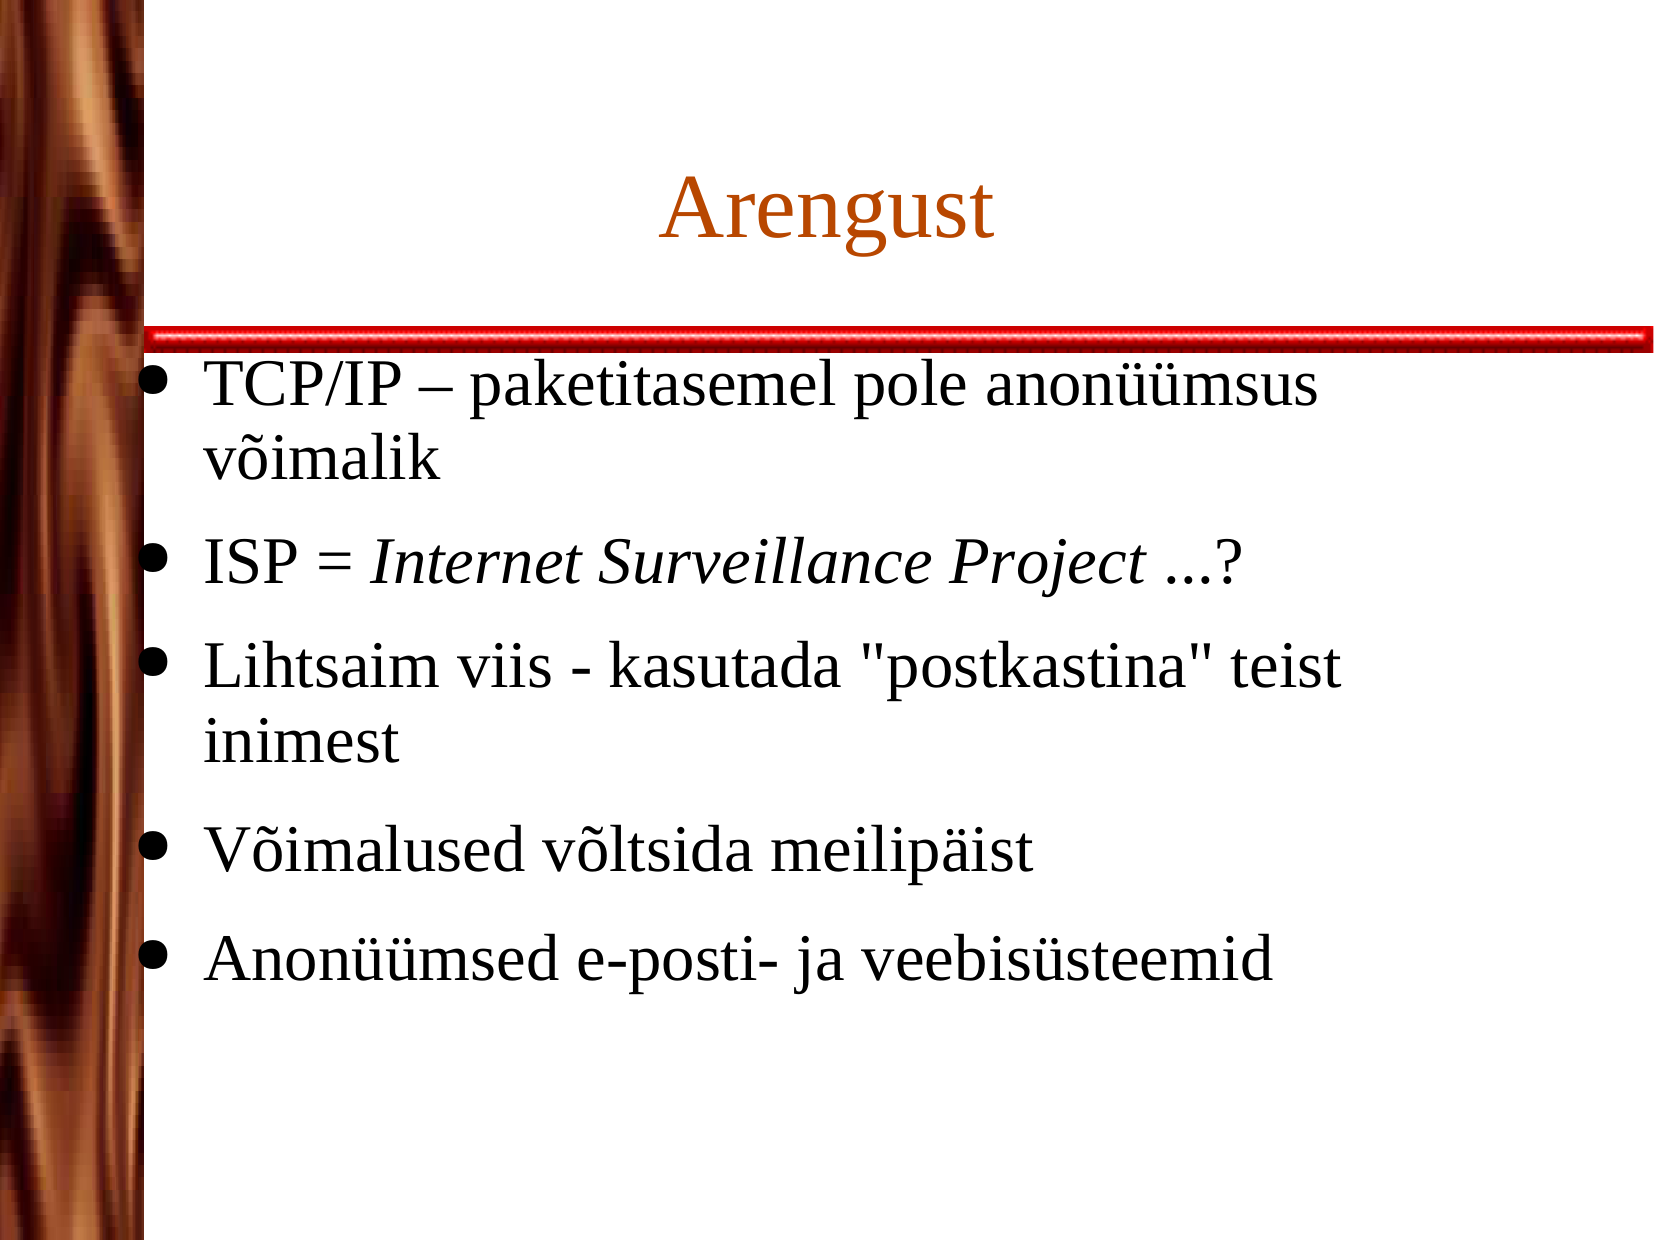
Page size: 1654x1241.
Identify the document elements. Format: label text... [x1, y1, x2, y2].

title Arengust [121, 102, 1534, 310]
list TCP/IP – paketitasemel pole anonüümsus võimalik ISP = Internet Surveillance Project ...? Lihtsaim viis - kasutada "postkastina" teist inimest Võimalused võltsida meilipäist Anonüümsed e-posti- ja veebisüsteemid [121, 344, 1534, 1126]
picture [0, 0, 1654, 1240]
